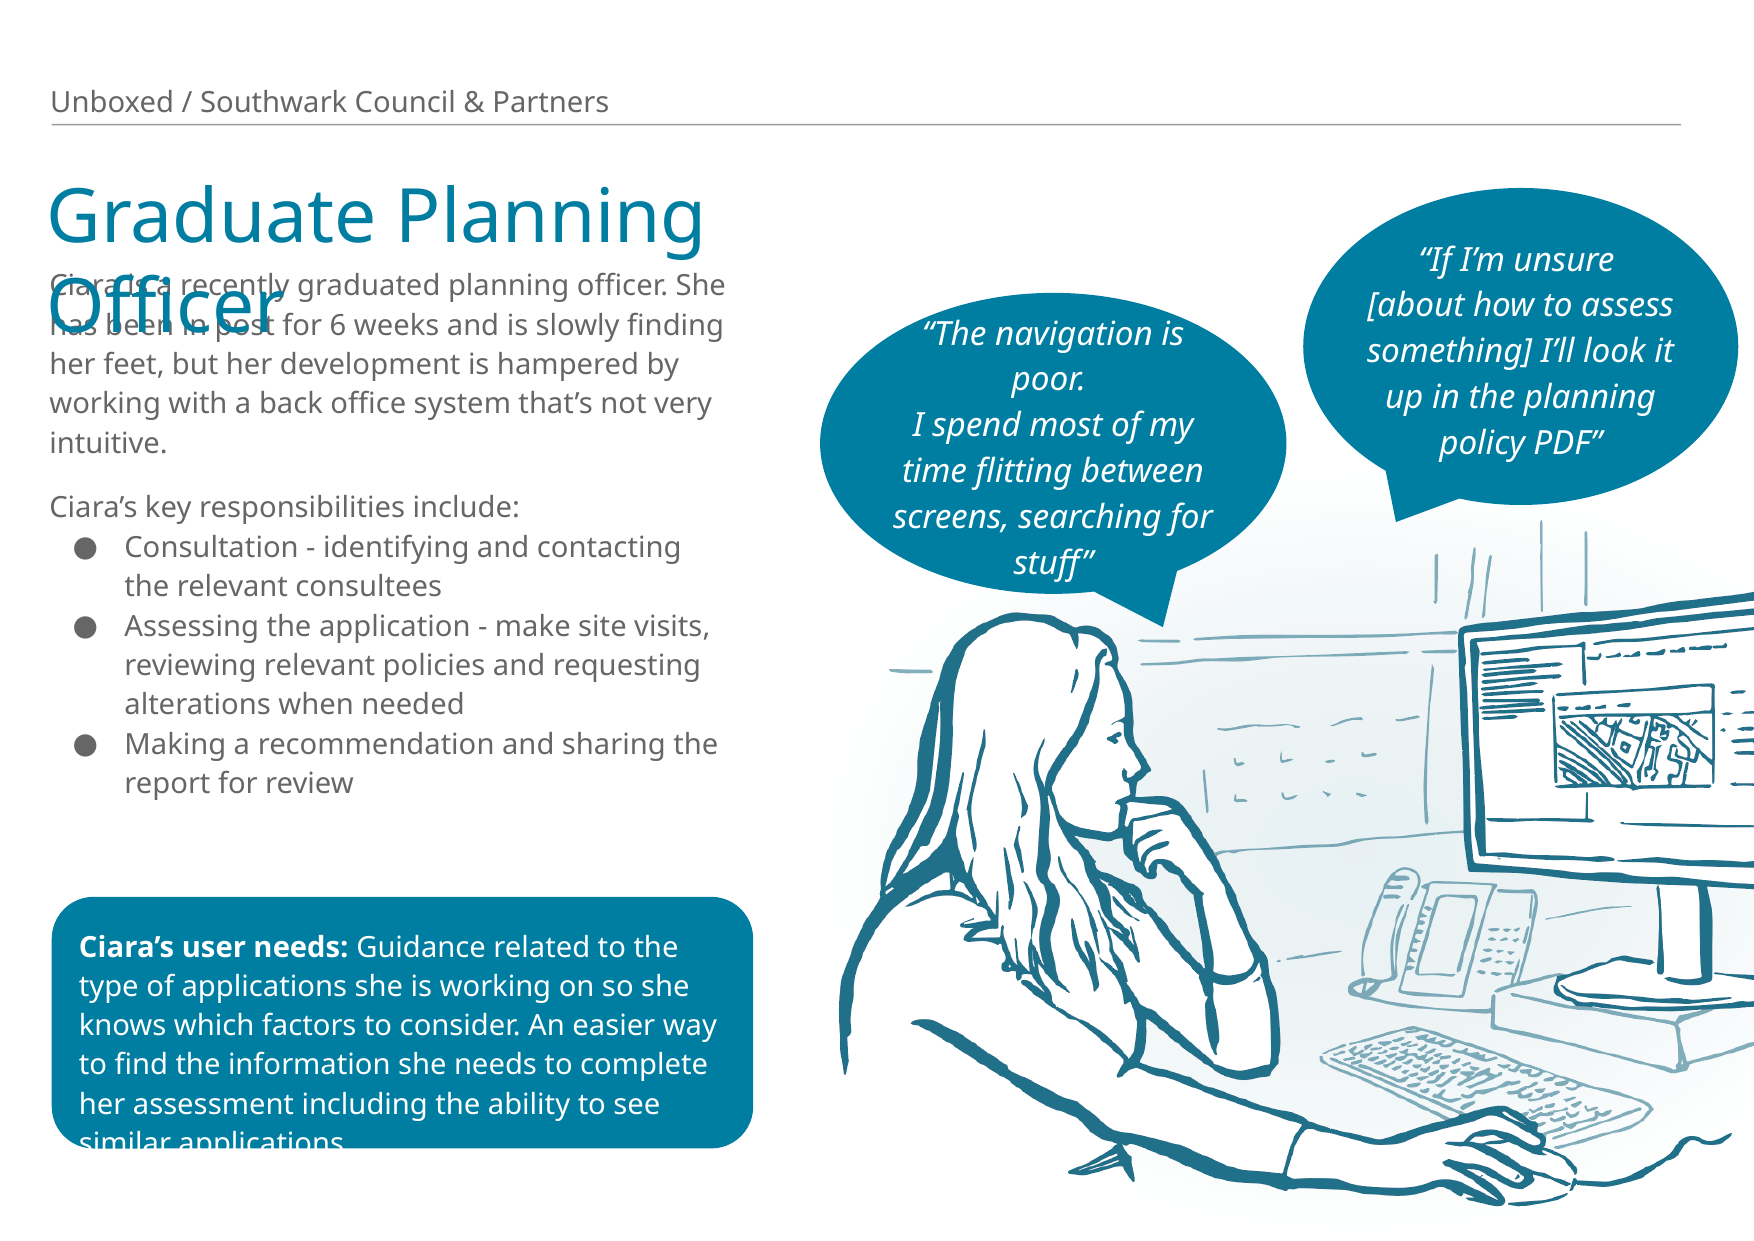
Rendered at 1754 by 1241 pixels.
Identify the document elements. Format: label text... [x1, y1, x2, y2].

text_box “The navigation is poor. I spend most of my time flitting between screens, searching for stuff” [820, 292, 1287, 628]
text_box “If I’m unsure [about how to assess something] I’ll look it up in the planning policy PDF” [1303, 187, 1739, 523]
picture [770, 453, 1754, 1241]
text_box Ciara is a recently graduated planning officer. She has been in post for 6 weeks and is slowly finding her feet, but her development is hampered by working with a back office system that’s not very intuitive. Ciara’s key responsibilities include: Consultation - identifying and contacting the relevant consultees Assessing the application - make site visits, reviewing relevant policies and requesting alterations when needed Making a recommendation and sharing the report for review [32, 304, 746, 960]
text_box Graduate Planning Officer [29, 149, 918, 304]
text_box Graduate Planning Officer [58, 284, 93, 304]
text_box Unboxed / Southwark Council & Partners [33, 65, 775, 128]
text_box Ciara’s user needs: Guidance related to the type of applications she is working on so she knows which factors to consider. An easier way to find the information she needs to complete her assessment including the ability to see similar applications. [51, 896, 754, 1149]
